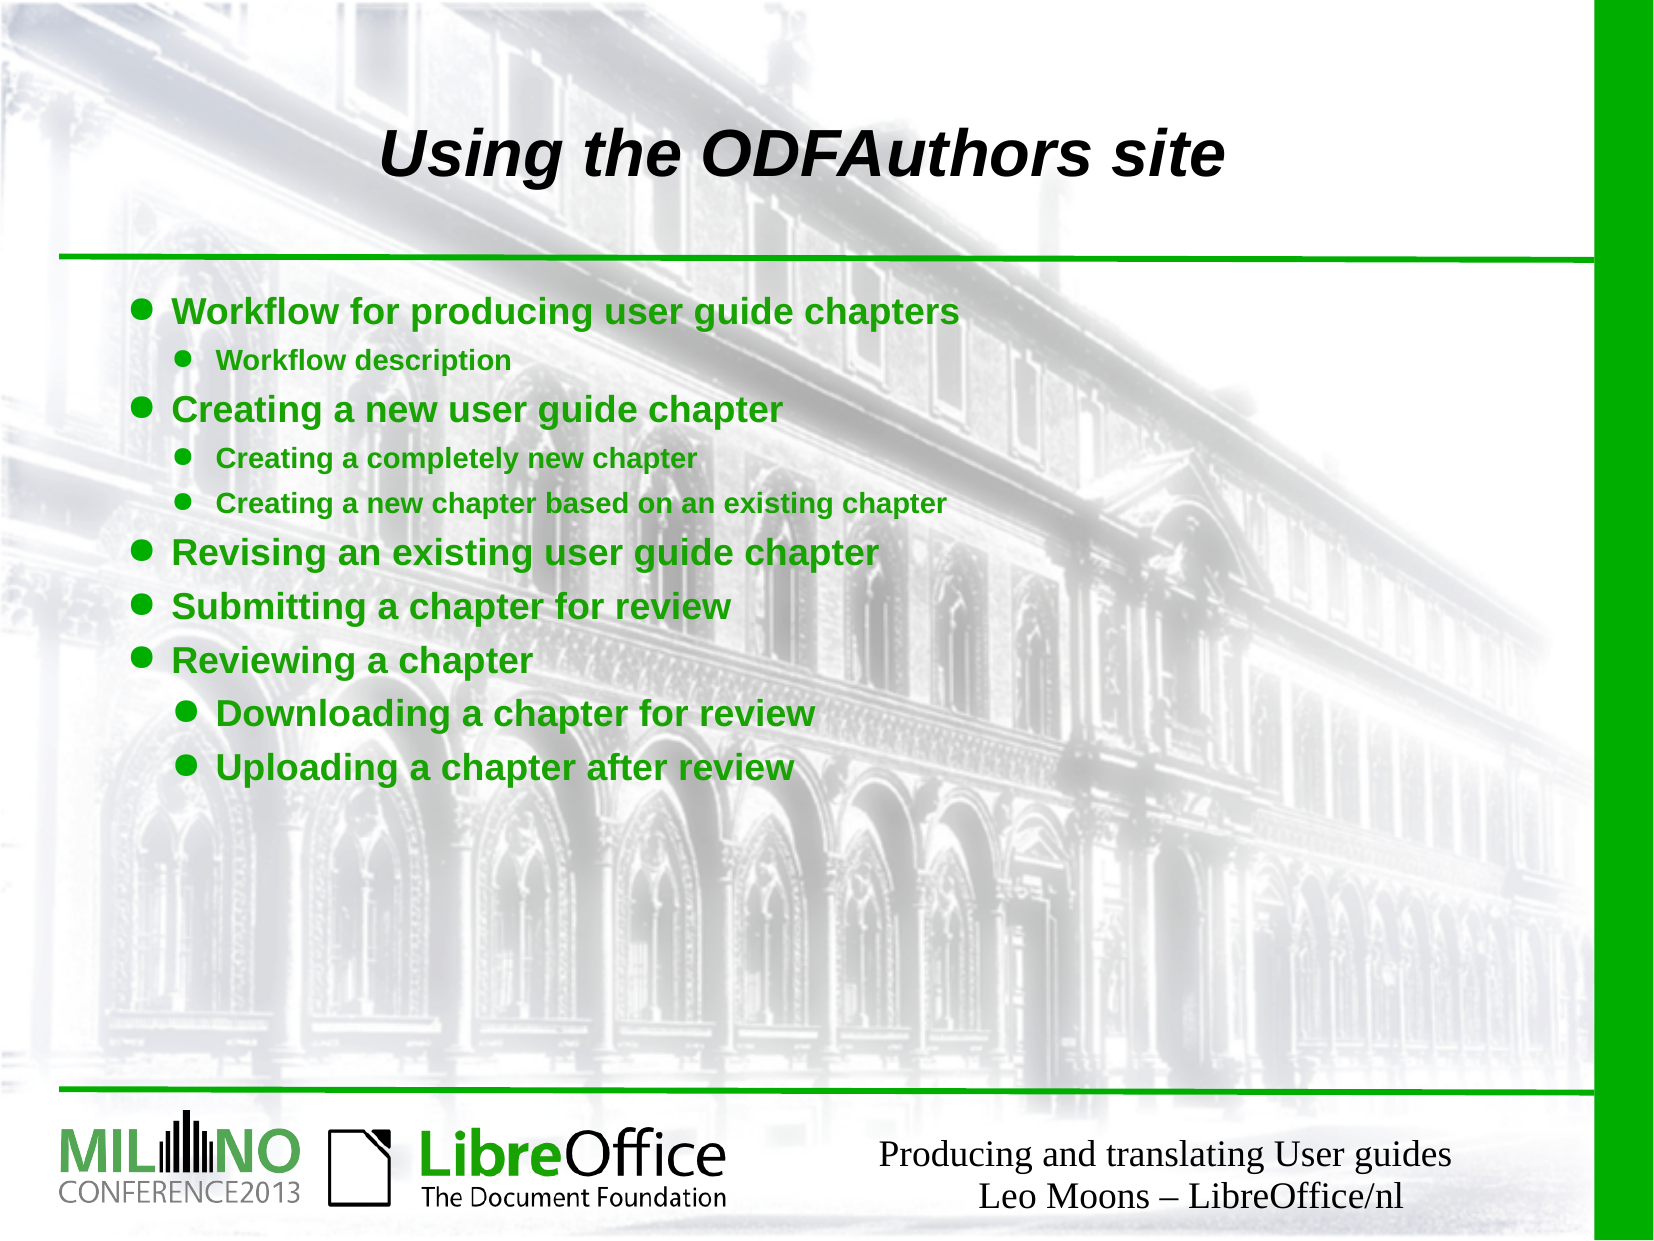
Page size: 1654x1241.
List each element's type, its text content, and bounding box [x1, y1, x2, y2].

picture [0, 1, 1594, 1241]
title Using the ODFAuthors site [59, 49, 1548, 257]
list Workflow for producing user guide chapters Workflow description Creating a new user guide chapter Creating a completely new chapter Creating a new chapter based on an existing chapter Revising an existing user guide chapter Submitting a chapter for review Reviewing a chapter Downloading a chapter for review Uploading a chapter after review [82, 290, 1571, 1010]
text_box Producing and translating User guides Leo Moons – LibreOffice/nl [864, 1126, 1519, 1224]
